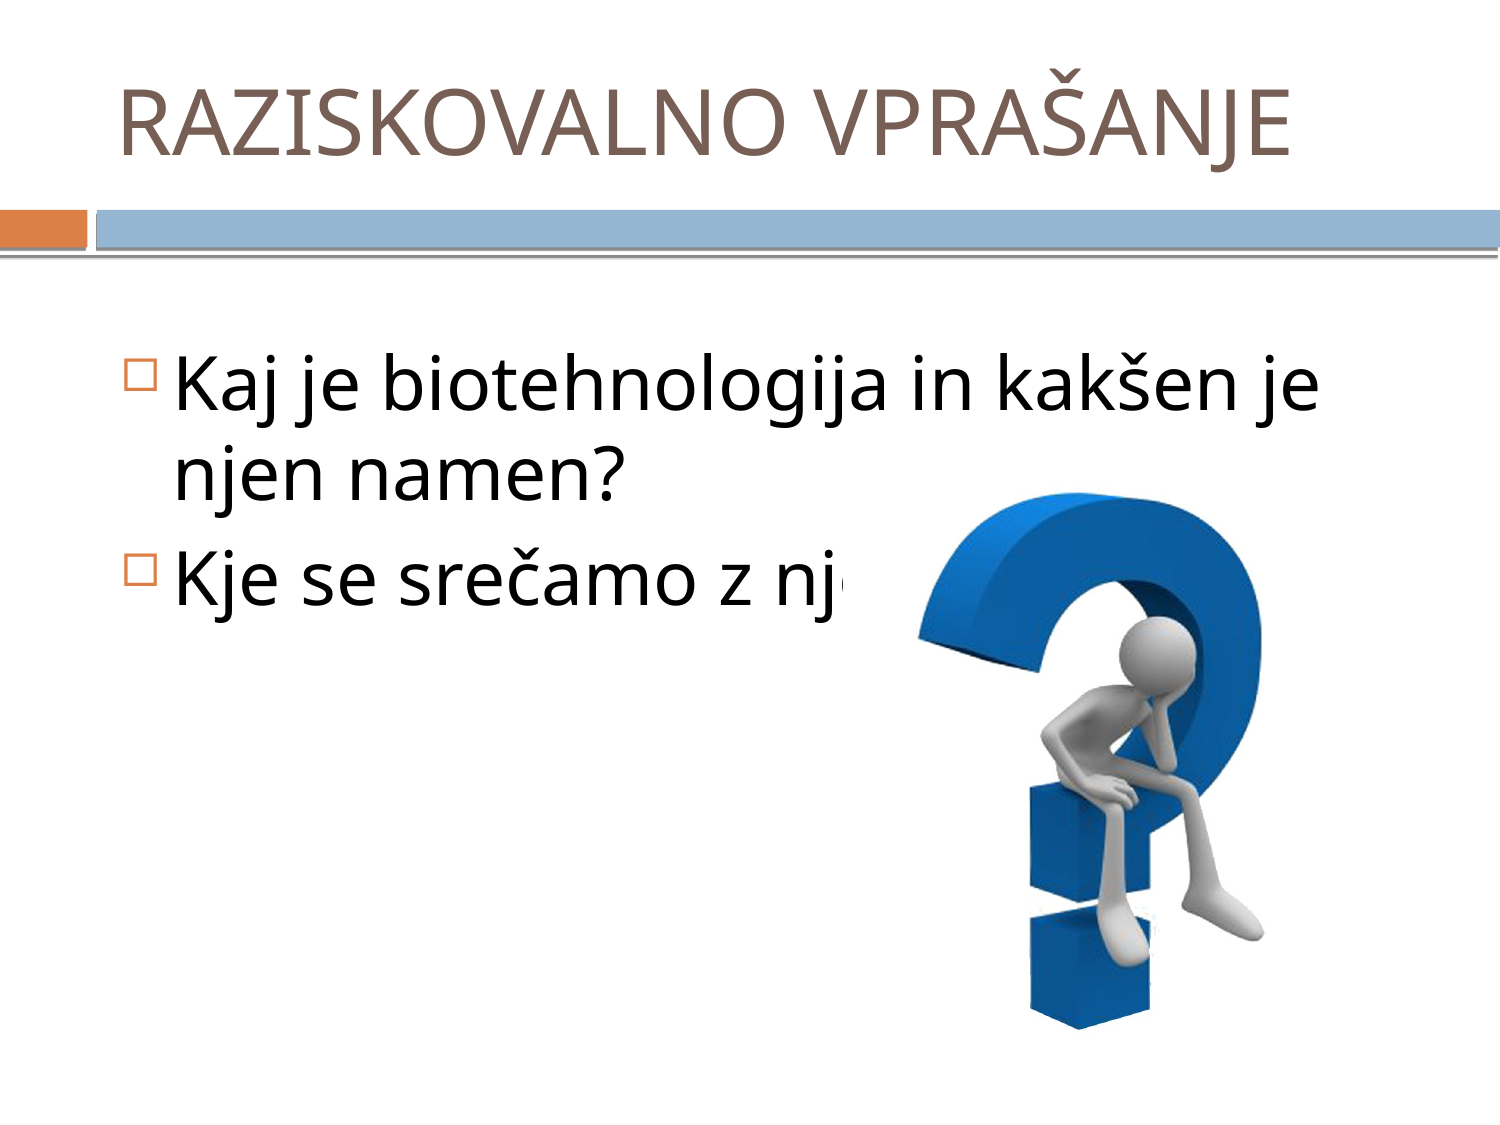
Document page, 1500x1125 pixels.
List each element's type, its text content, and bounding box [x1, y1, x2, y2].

title RAZISKOVALNO VPRAŠANJE [100, 37, 1438, 200]
list Kaj je biotehnologija in kakšen je njen namen? Kje se srečamo z njo? [105, 328, 1443, 1066]
picture [843, 456, 1355, 1096]
